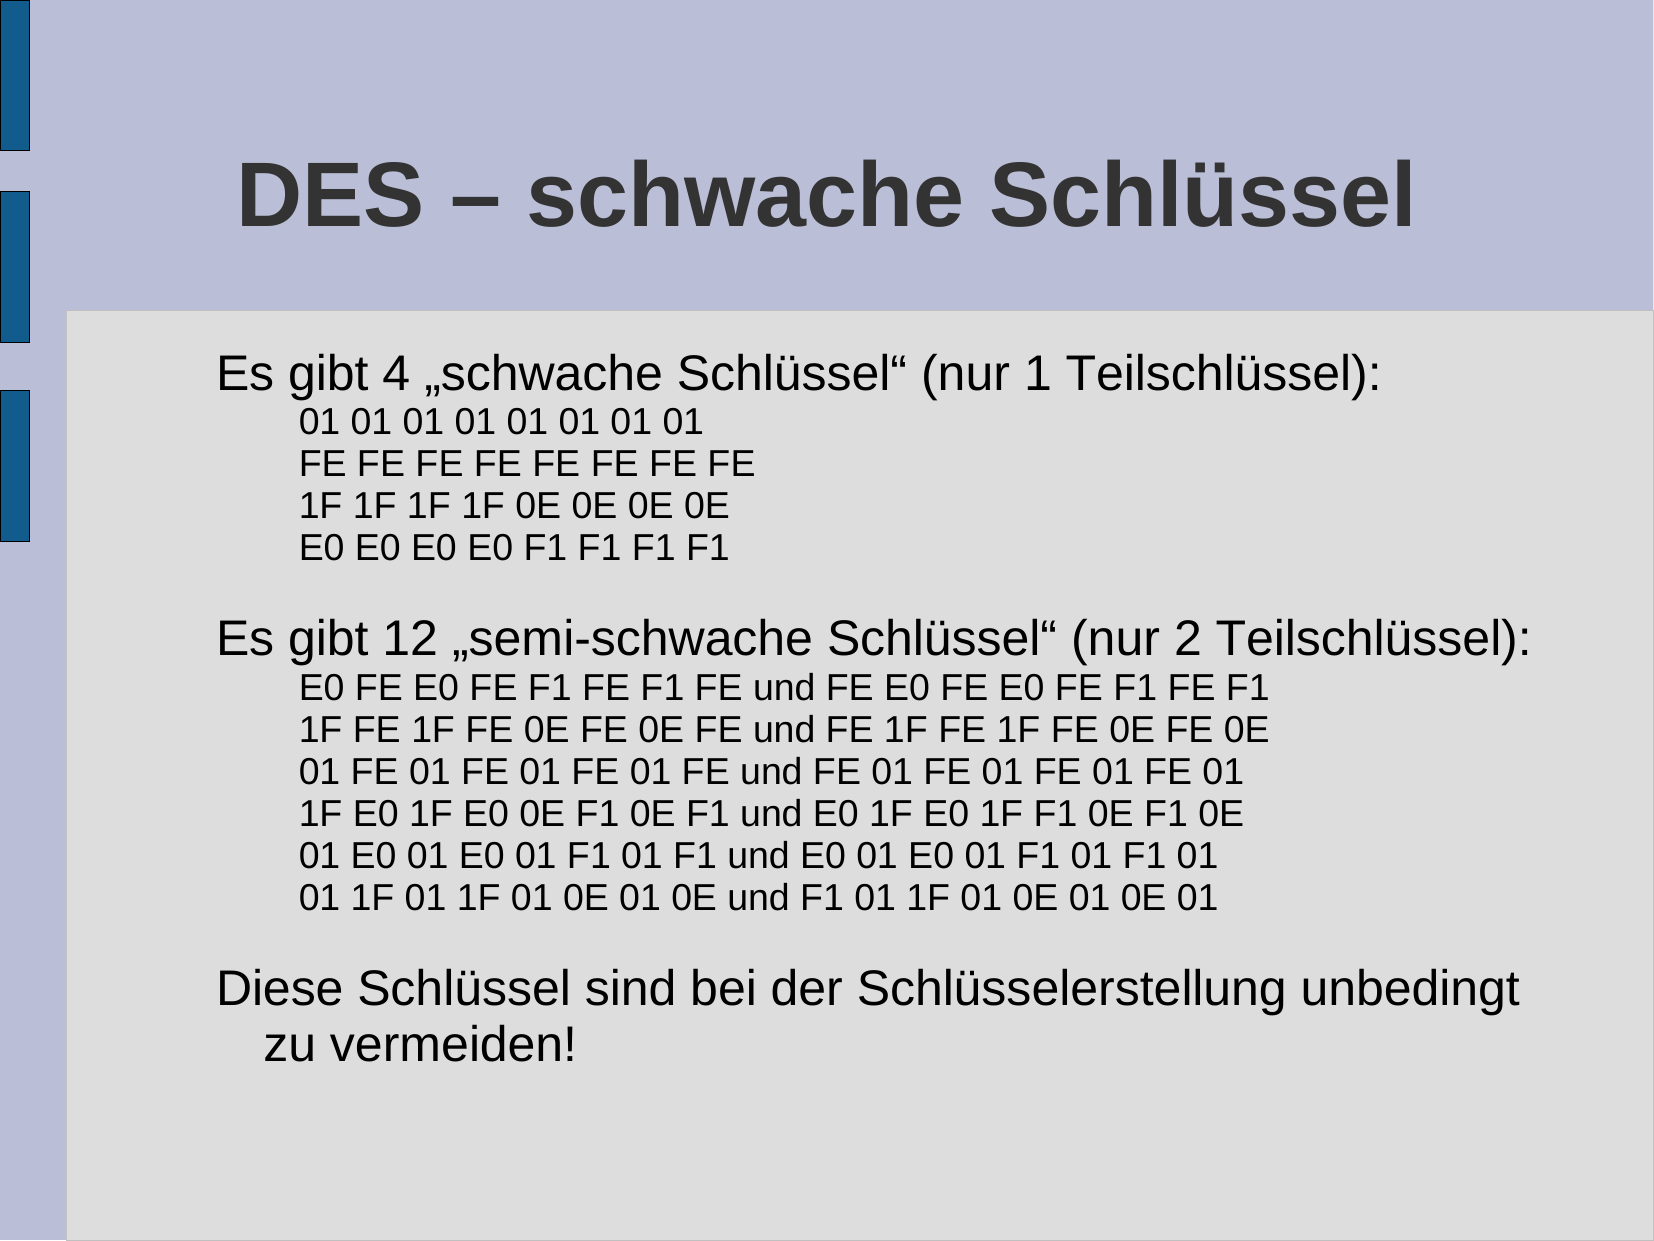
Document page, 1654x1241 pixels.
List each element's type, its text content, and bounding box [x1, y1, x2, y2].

list Es gibt 4 „schwache Schlüssel“ (nur 1 Teilschlüssel): 01 01 01 01 01 01 01 01 FE FE FE FE FE FE FE FE 1F 1F 1F 1F 0E 0E 0E 0E E0 E0 E0 E0 F1 F1 F1 F1 Es gibt 12 „semi-schwache Schlüssel“ (nur 2 Teilschlüssel): E0 FE E0 FE F1 FE F1 FE und FE E0 FE E0 FE F1 FE F1 1F FE 1F FE 0E FE 0E FE und FE 1F FE 1F FE 0E FE 0E 01 FE 01 FE 01 FE 01 FE und FE 01 FE 01 FE 01 FE 01 1F E0 1F E0 0E F1 0E F1 und E0 1F E0 1F F1 0E F1 0E 01 E0 01 E0 01 F1 01 F1 und E0 01 E0 01 F1 01 F1 01 01 1F 01 1F 01 0E 01 0E und F1 01 1F 01 0E 01 0E 01 Diese Schlüssel sind bei der Schlüsselerstellung unbedingt zu vermeiden! [121, 344, 1534, 1128]
title DES – schwache Schlüssel [121, 91, 1534, 299]
